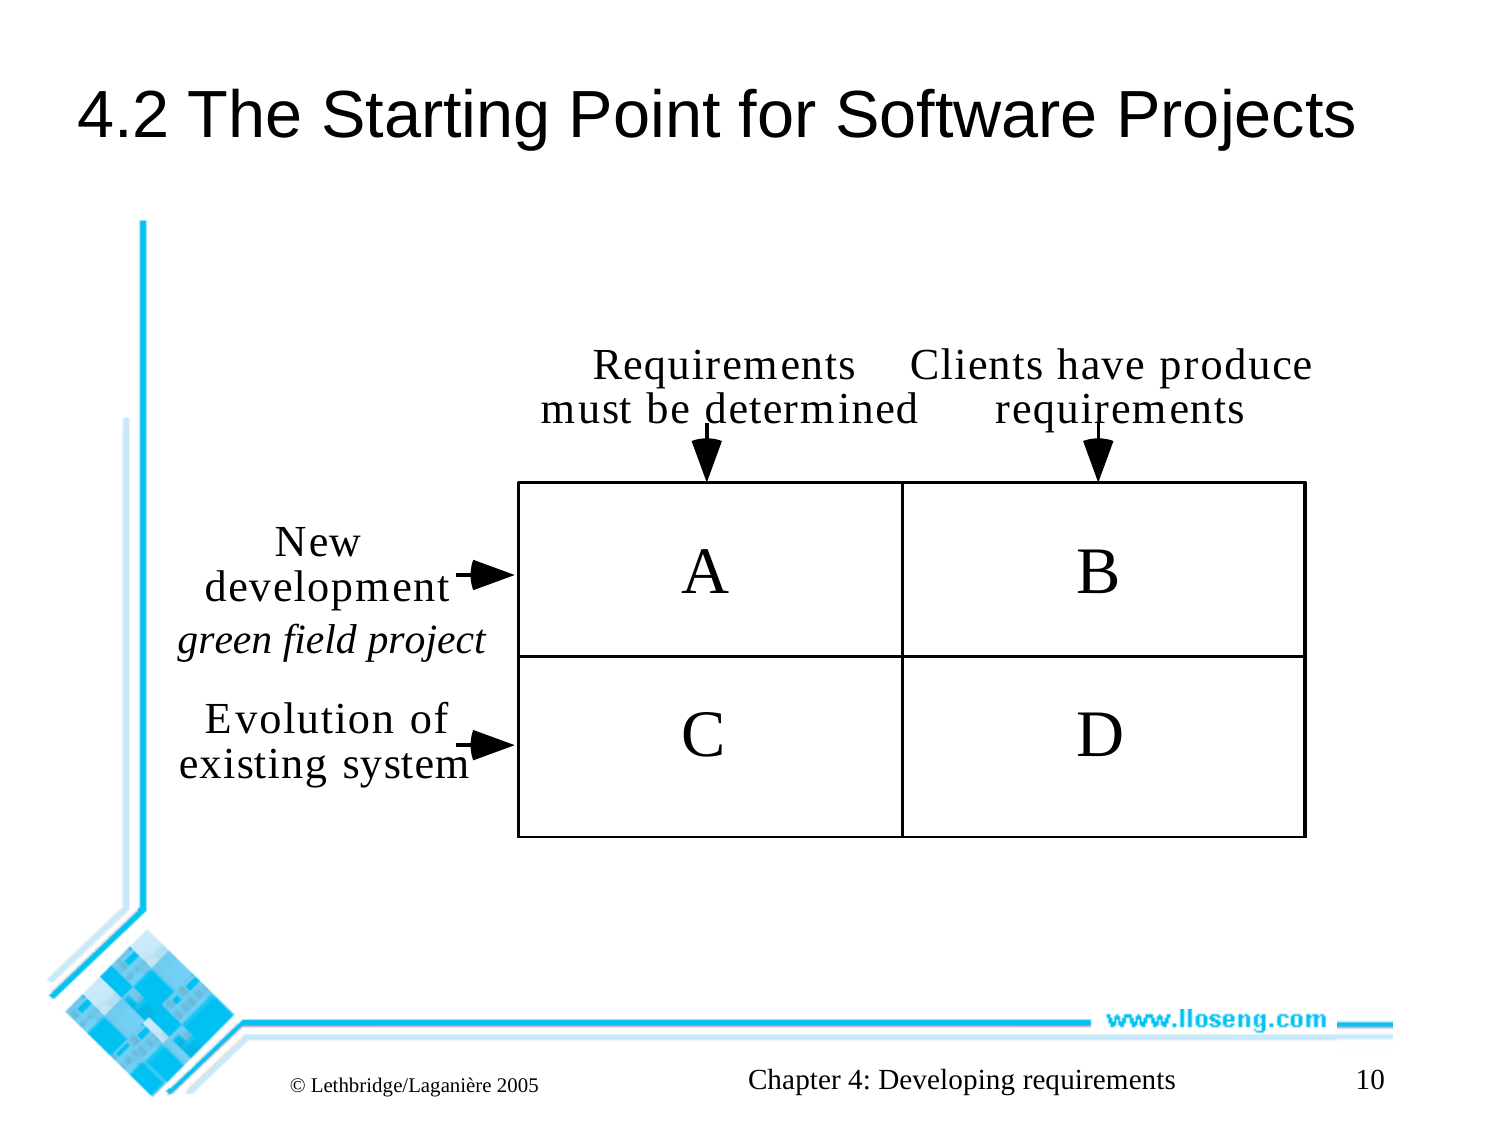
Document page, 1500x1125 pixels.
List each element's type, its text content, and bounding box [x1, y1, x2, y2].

text_box green field project [162, 600, 563, 666]
text_box <number> [1325, 1050, 1401, 1125]
text_box Chapter 4: Developing requirements [624, 1050, 1300, 1125]
title 4.2 The Starting Point for Software Projects [62, 37, 1413, 188]
text_box © Lethbridge/Laganière 2005 [275, 1062, 601, 1125]
picture [174, 345, 1313, 838]
picture [35, 209, 1393, 1099]
